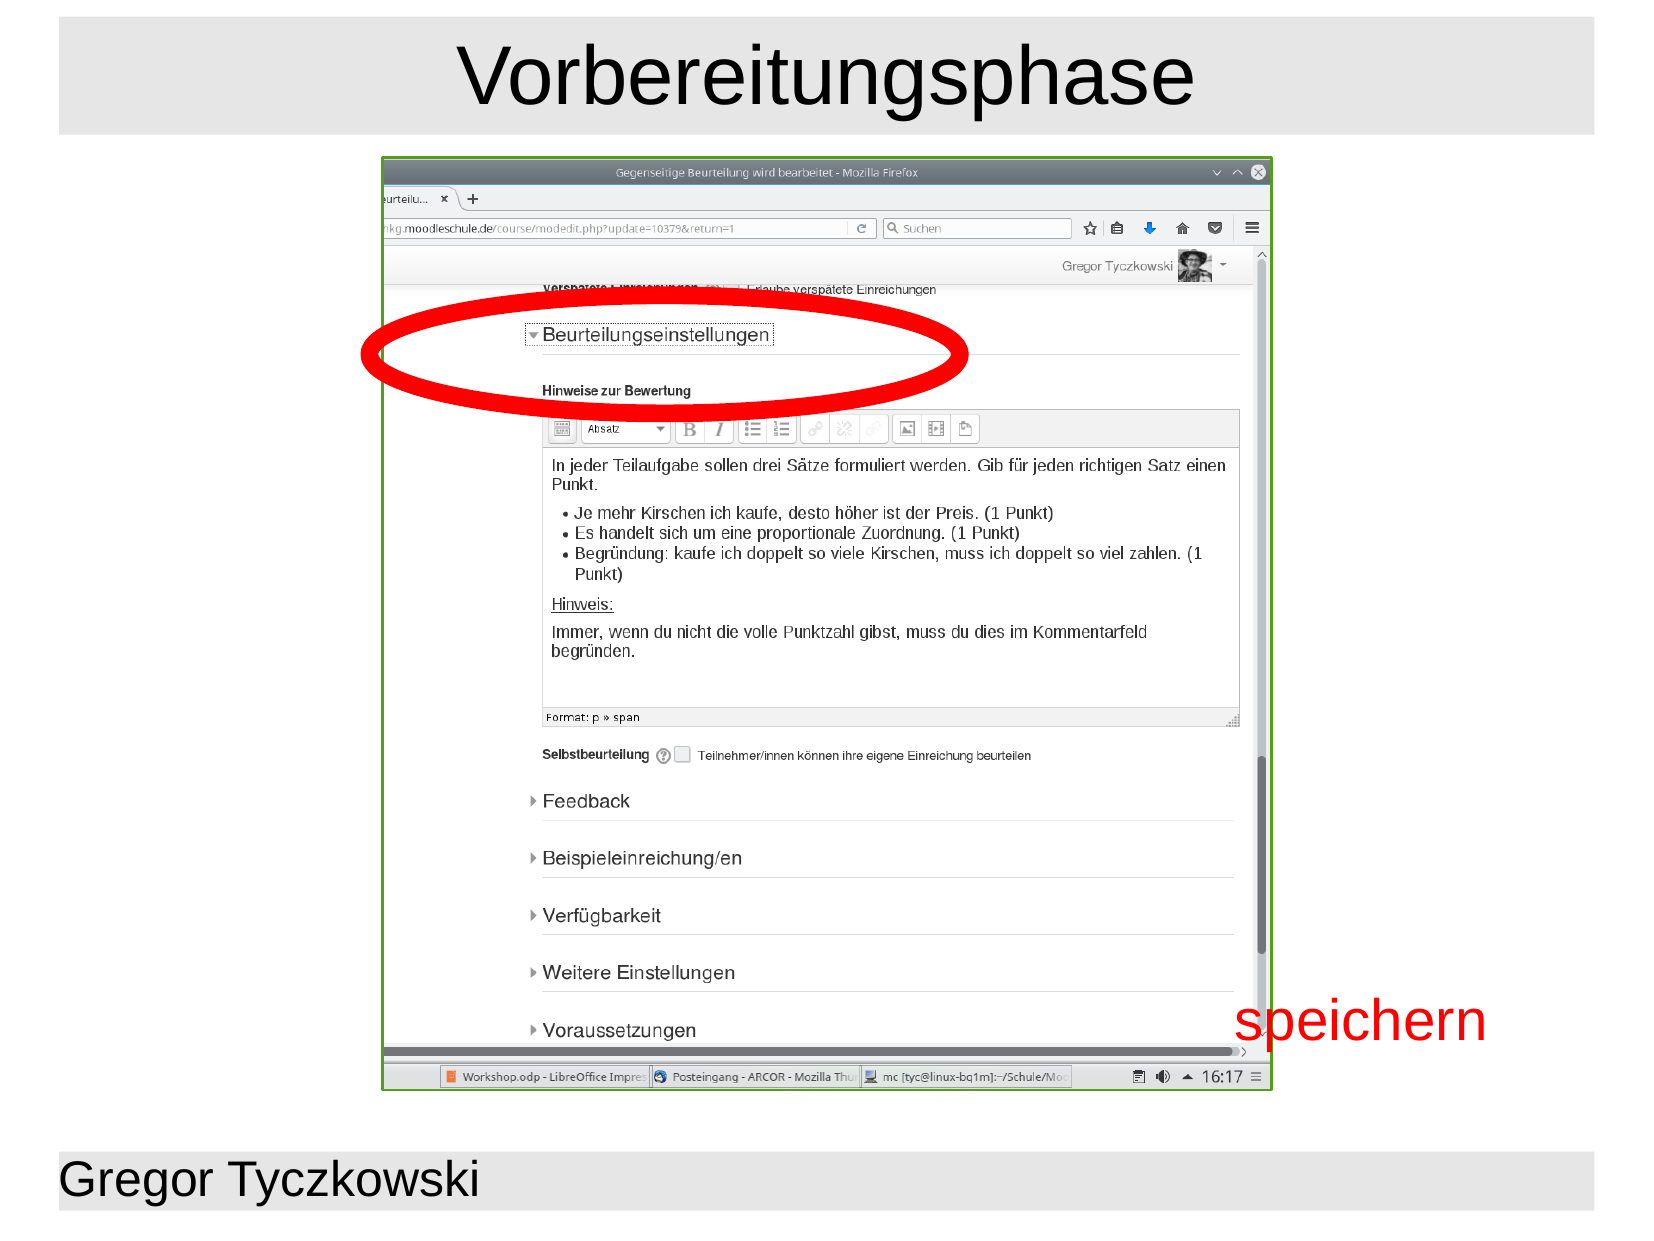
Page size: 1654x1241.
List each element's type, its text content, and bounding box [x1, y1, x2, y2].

list Gregor Tyczkowski [59, 1151, 1595, 1211]
picture [383, 158, 1270, 1089]
title Vorbereitungsphase [59, 16, 1595, 135]
text_box speichern [1216, 977, 1506, 1063]
text_box [369, 295, 960, 414]
